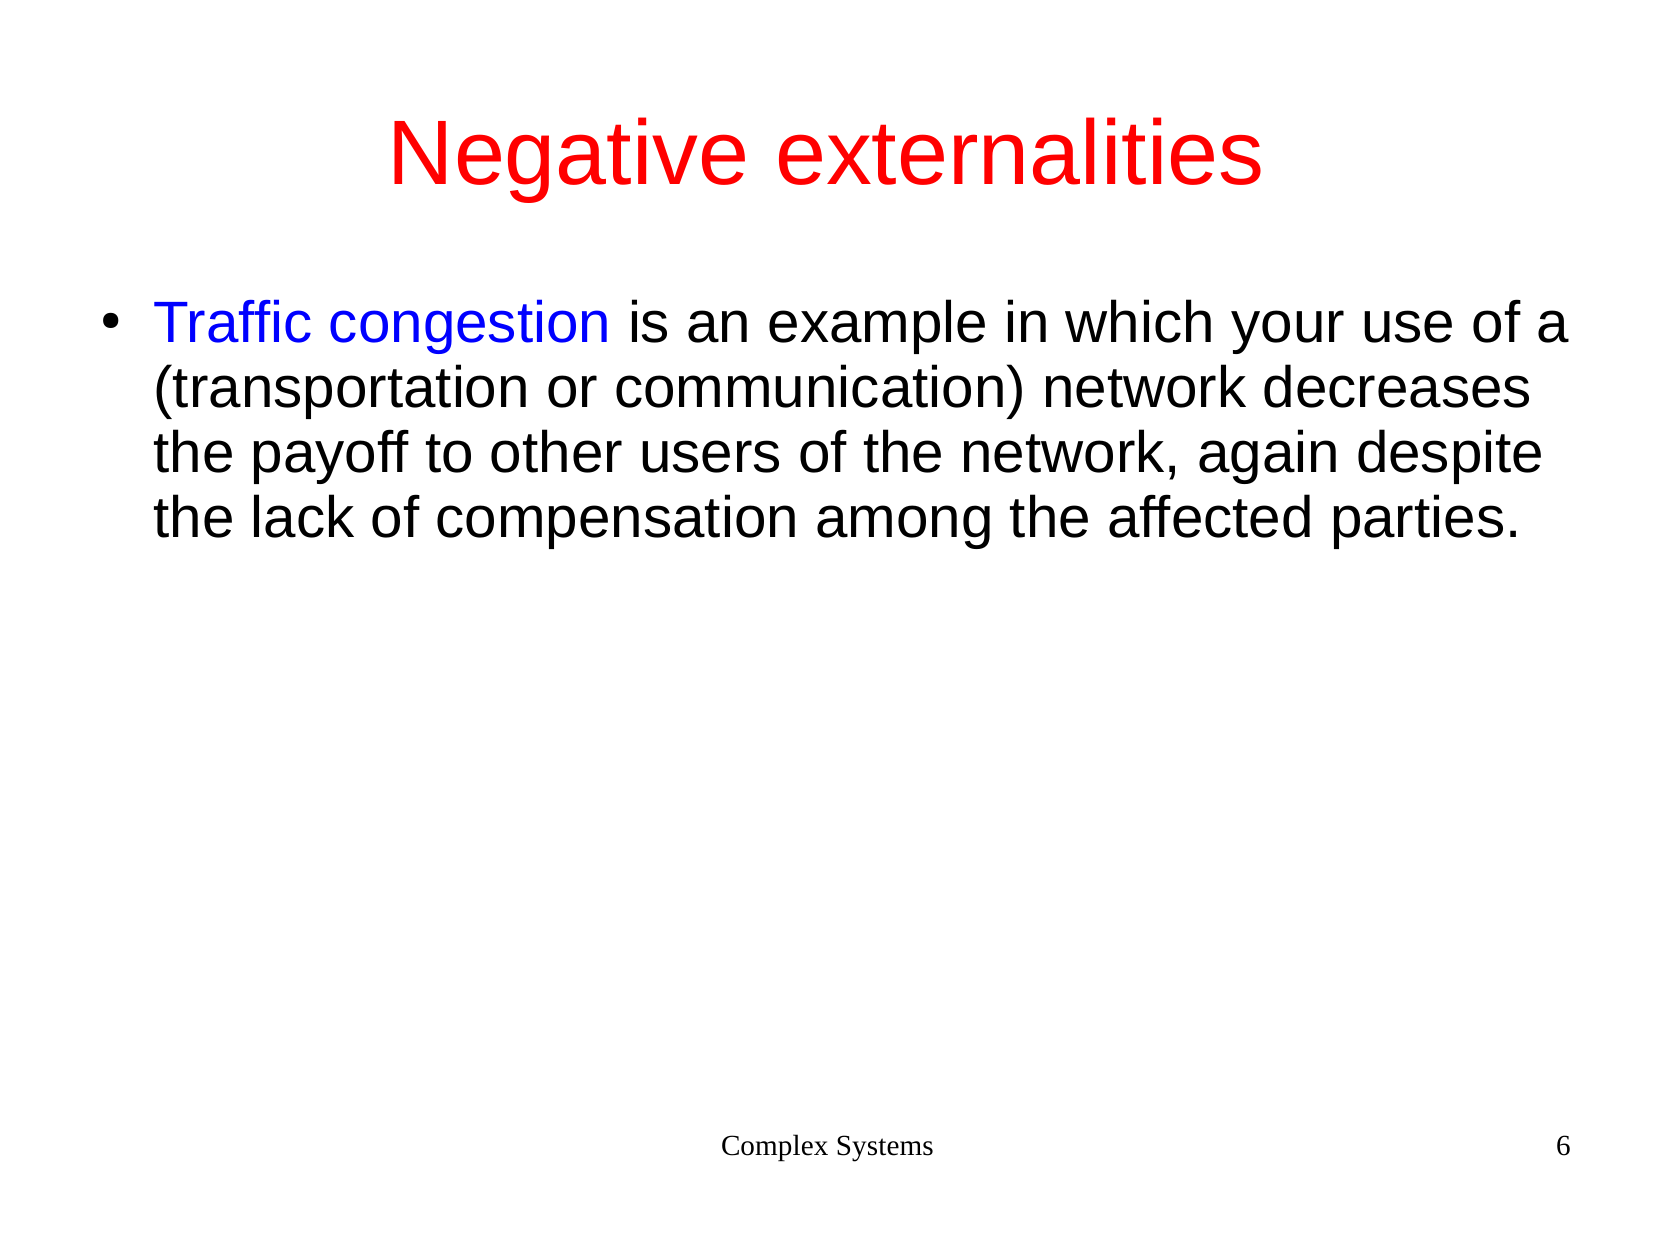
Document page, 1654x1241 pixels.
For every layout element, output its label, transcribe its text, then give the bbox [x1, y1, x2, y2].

title Negative externalities [82, 49, 1571, 257]
list Traffic congestion is an example in which your use of a (transportation or communication) network decreases the payoff to other users of the network, again despite the lack of compensation among the affected parties. [82, 290, 1571, 1109]
